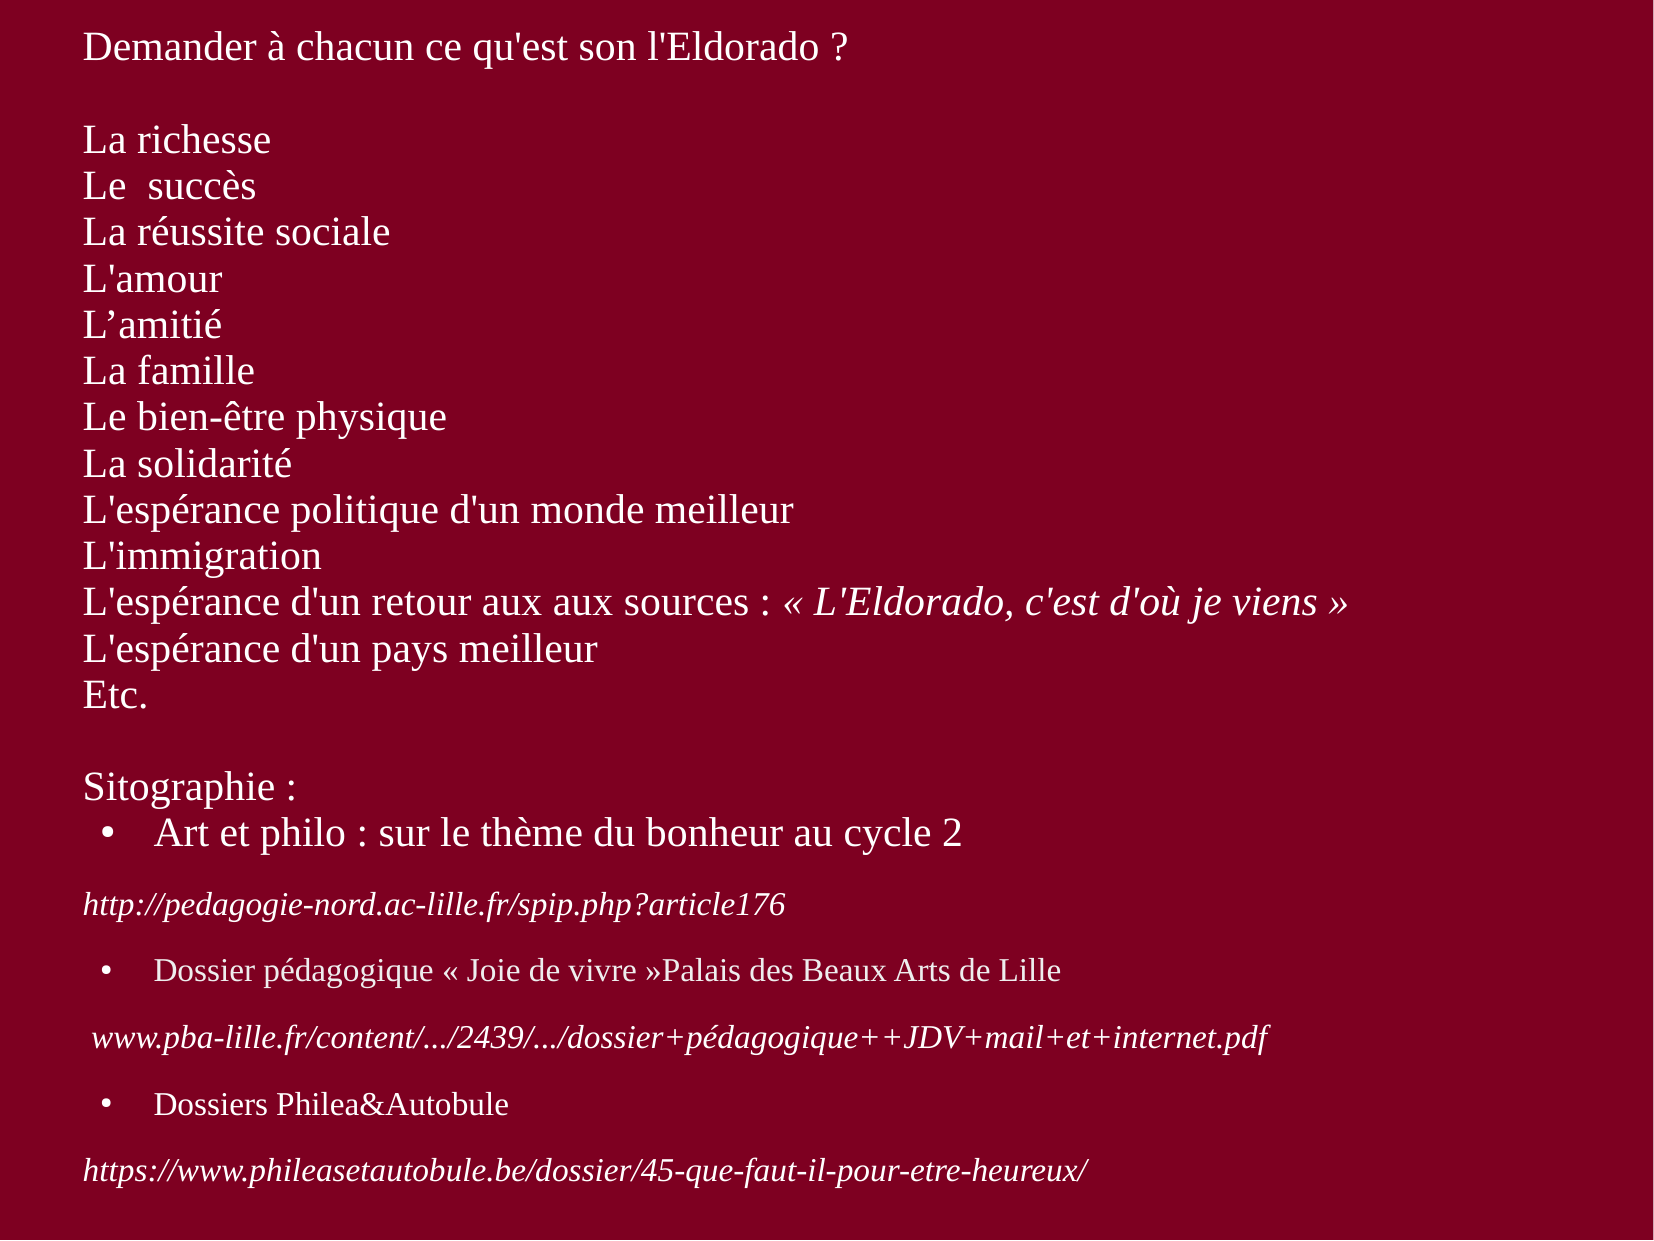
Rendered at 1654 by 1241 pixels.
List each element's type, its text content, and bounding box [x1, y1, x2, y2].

list Demander à chacun ce qu'est son l'Eldorado ? La richesse Le succès La réussite sociale L'amour L’amitié La famille Le bien-être physique La solidarité L'espérance politique d'un monde meilleur L'immigration L'espérance d'un retour aux aux sources : « L'Eldorado, c'est d'où je viens » L'espérance d'un pays meilleur Etc. Sitographie : Art et philo : sur le thème du bonheur au cycle 2 http://pedagogie-nord.ac-lille.fr/spip.php?article176 Dossier pédagogique « Joie de vivre »Palais des Beaux Arts de Lille www.pba-lille.fr/content/.../2439/.../dossier+pédagogique++JDV+mail+et+internet.pdf Dossiers Philea&Autobule https://www.phileasetautobule.be/dossier/45-que-faut-il-pour-etre-heureux/ [82, 23, 1571, 1241]
